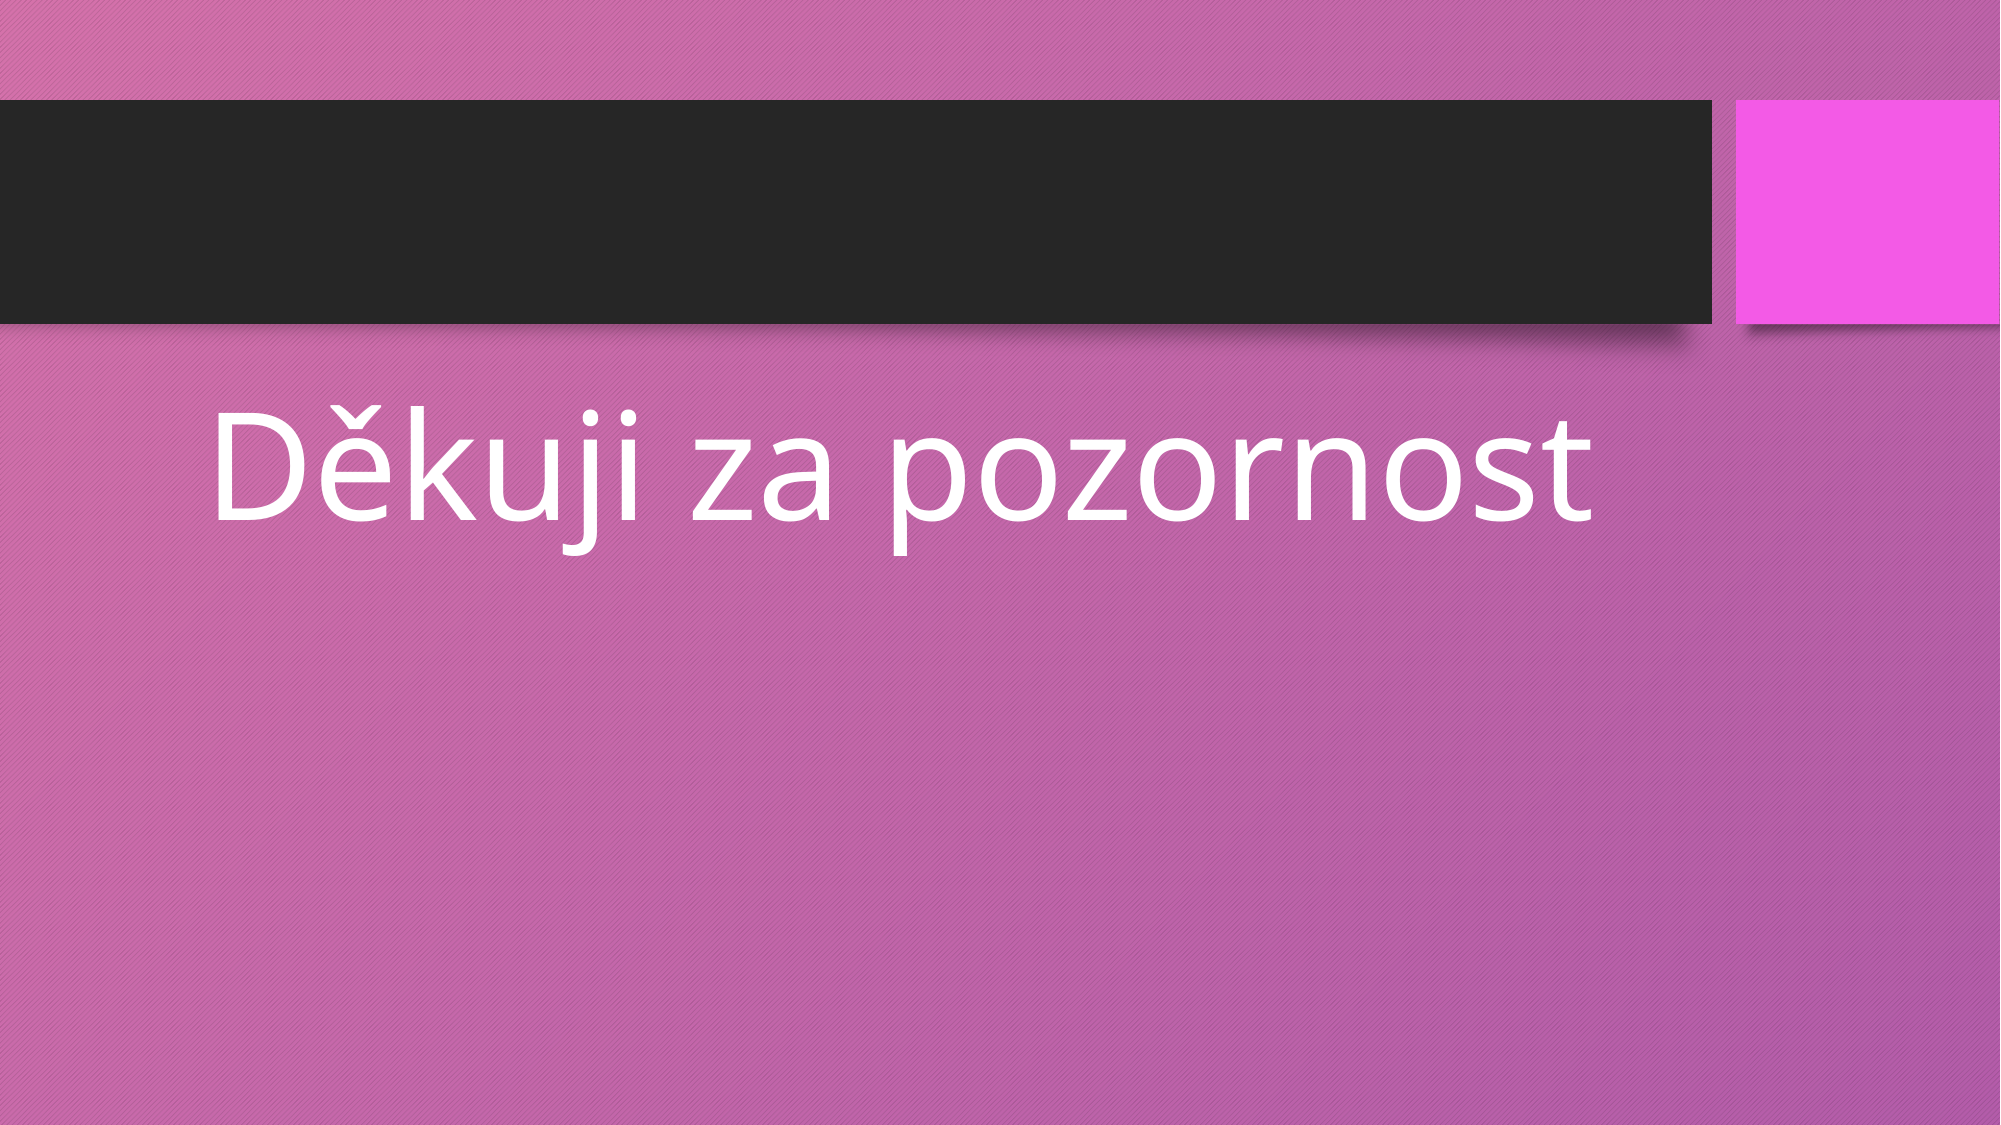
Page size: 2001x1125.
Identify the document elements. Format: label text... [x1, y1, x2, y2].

list Děkuji za pozornost [111, 383, 1689, 974]
